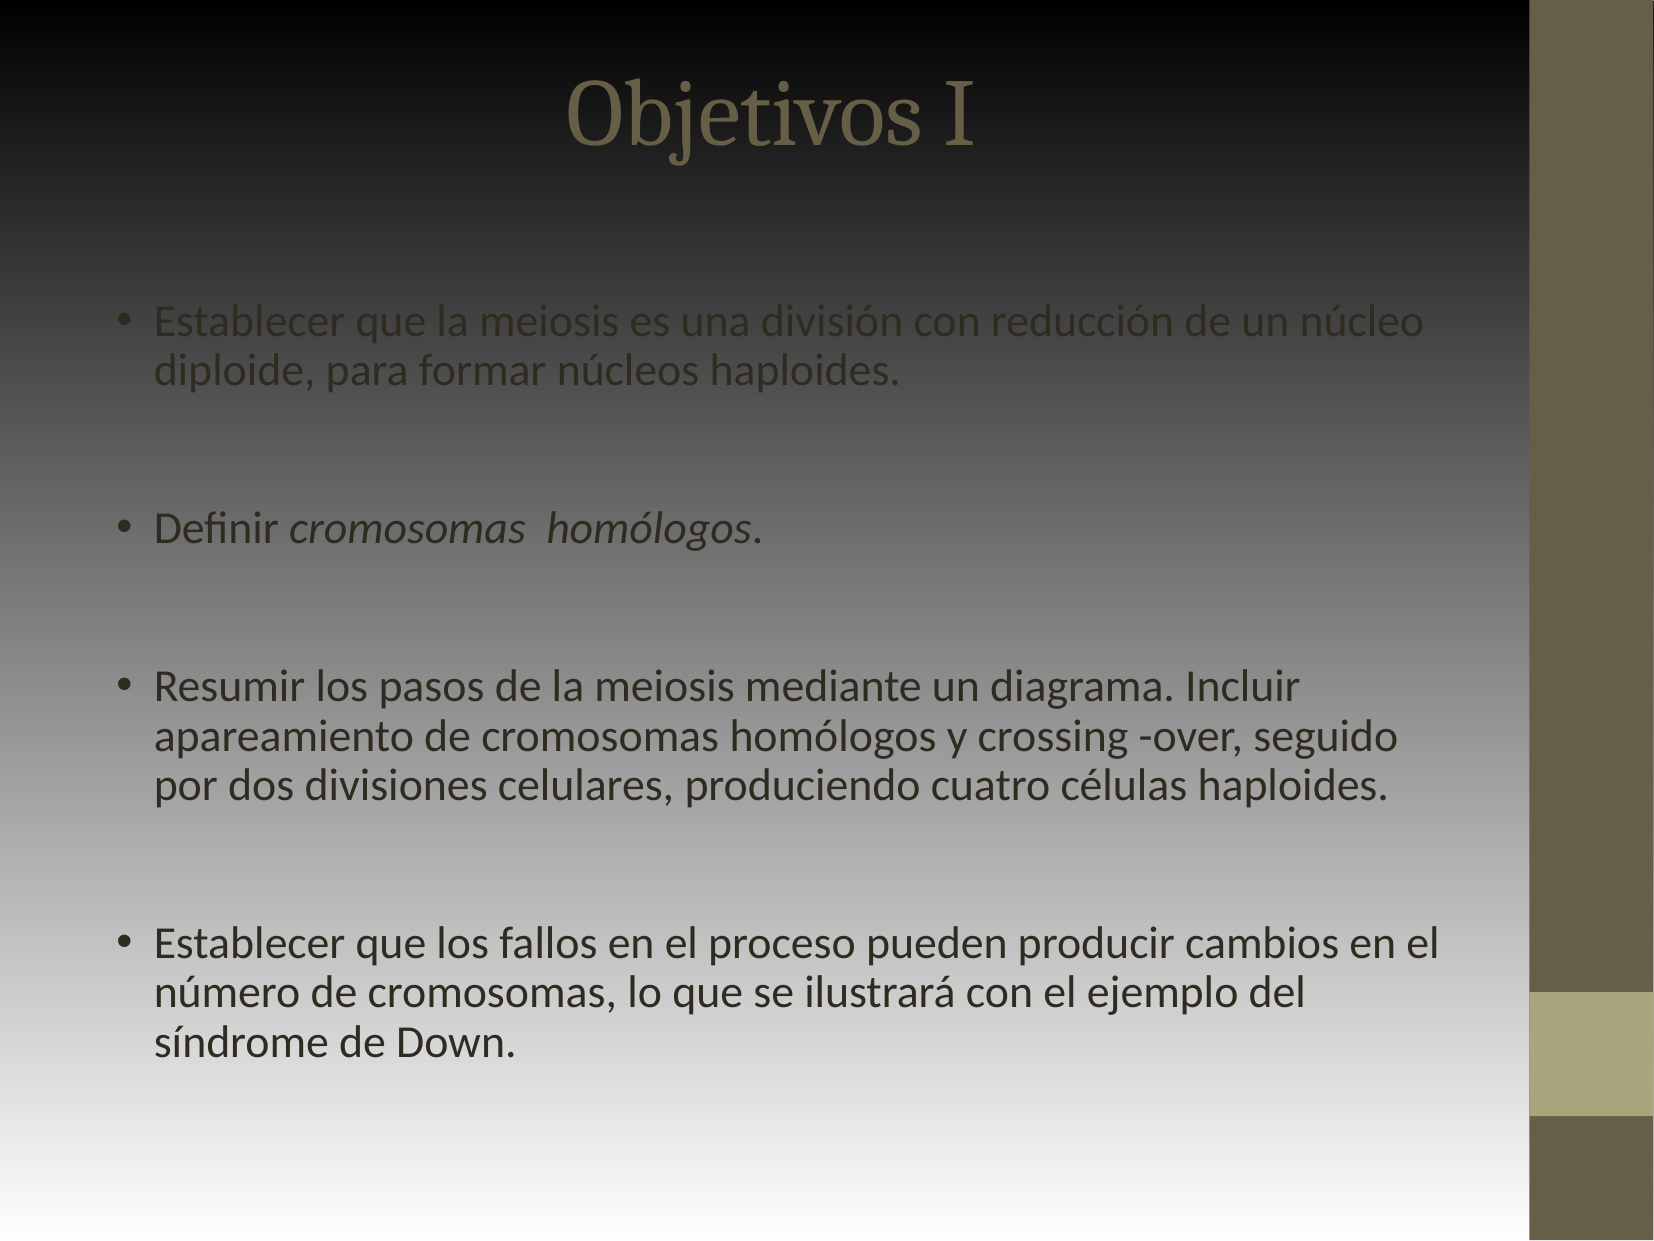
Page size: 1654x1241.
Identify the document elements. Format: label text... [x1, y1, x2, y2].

list Establecer que la meiosis es una división con reducción de un núcleo diploide, para formar núcleos haploides. Definir cromosomas homólogos. Resumir los pasos de la meiosis mediante un diagrama. Incluir apareamiento de cromosomas homólogos y crossing -over, seguido por dos divisiones celulares, produciendo cuatro células haploides. Establecer que los fallos en el proceso pueden producir cambios en el número de cromosomas, lo que se ilustrará con el ejemplo del síndrome de Down. [82, 289, 1461, 1158]
title Objetivos I [82, 49, 1461, 257]
